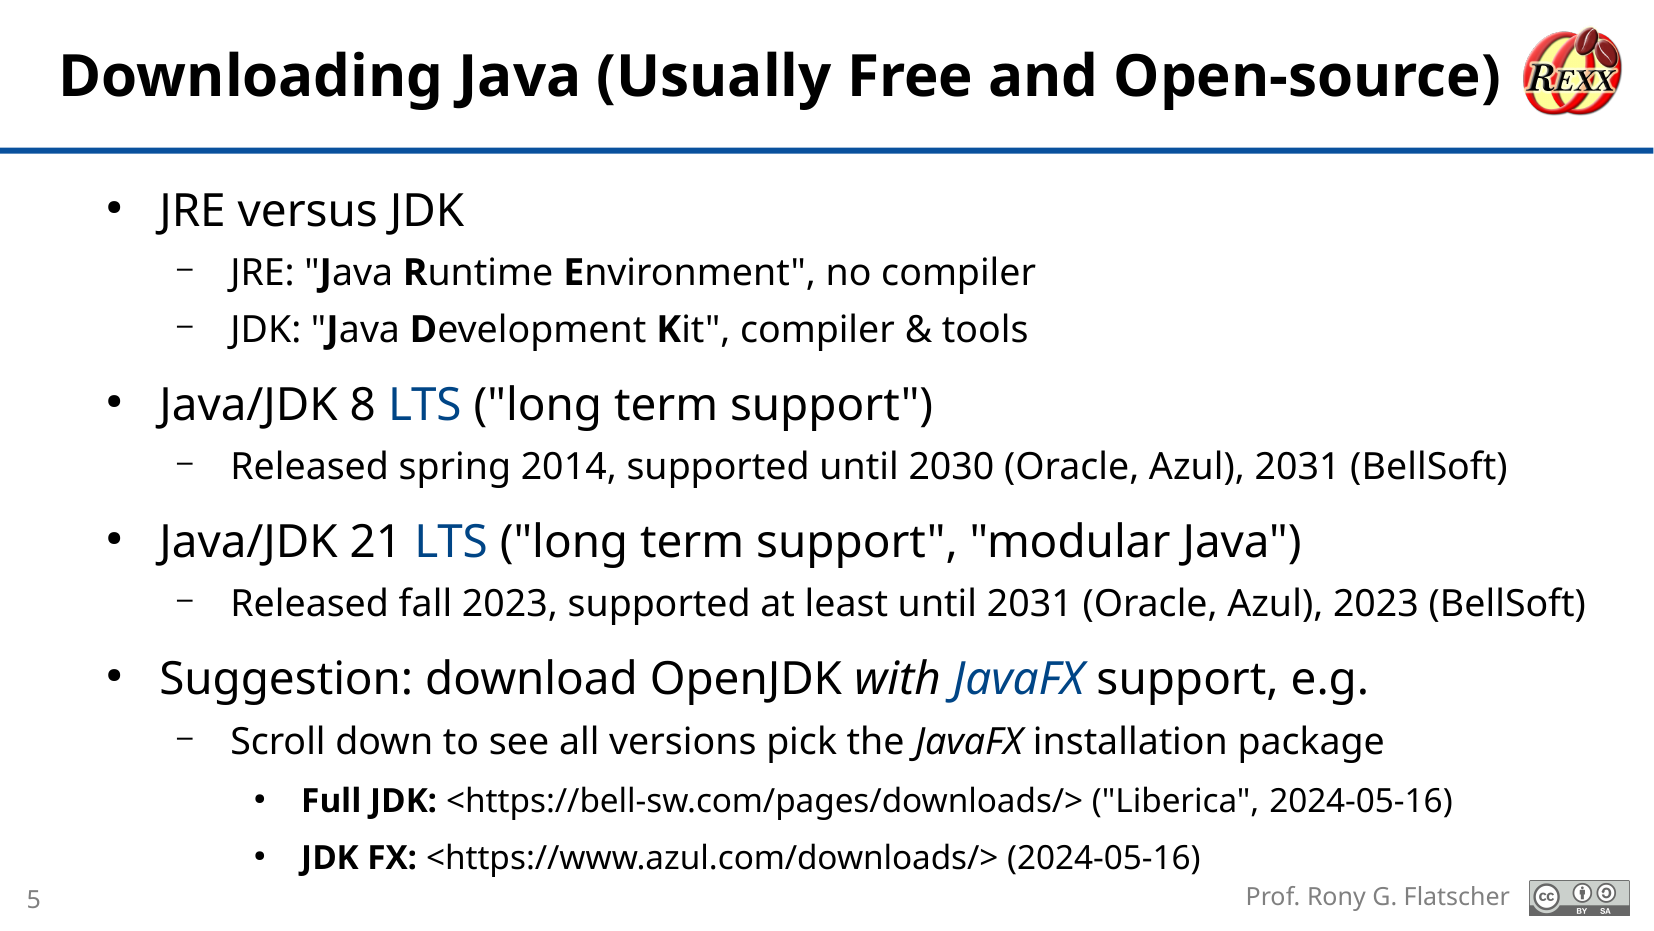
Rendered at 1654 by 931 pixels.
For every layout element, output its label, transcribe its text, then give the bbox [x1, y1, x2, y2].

list JRE versus JDK JRE: "Java Runtime Environment", no compiler JDK: "Java Development Kit", compiler & tools Java/JDK 8 LTS ("long term support") Released spring 2014, supported until 2030 (Oracle, Azul), 2031 (BellSoft) Java/JDK 21 LTS ("long term support", "modular Java") Released fall 2023, supported at least until 2031 (Oracle, Azul), 2023 (BellSoft) Suggestion: download OpenJDK with JavaFX support, e.g. Scroll down to see all versions pick the JavaFX installation package Full JDK: <https://bell-sw.com/pages/downloads/> ("Liberica", 2024-05-16) JDK FX: <https://www.azul.com/downloads/> (2024-05-16) [88, 177, 1635, 857]
title Downloading Java (Usually Free and Open-source) [0, 0, 1625, 148]
